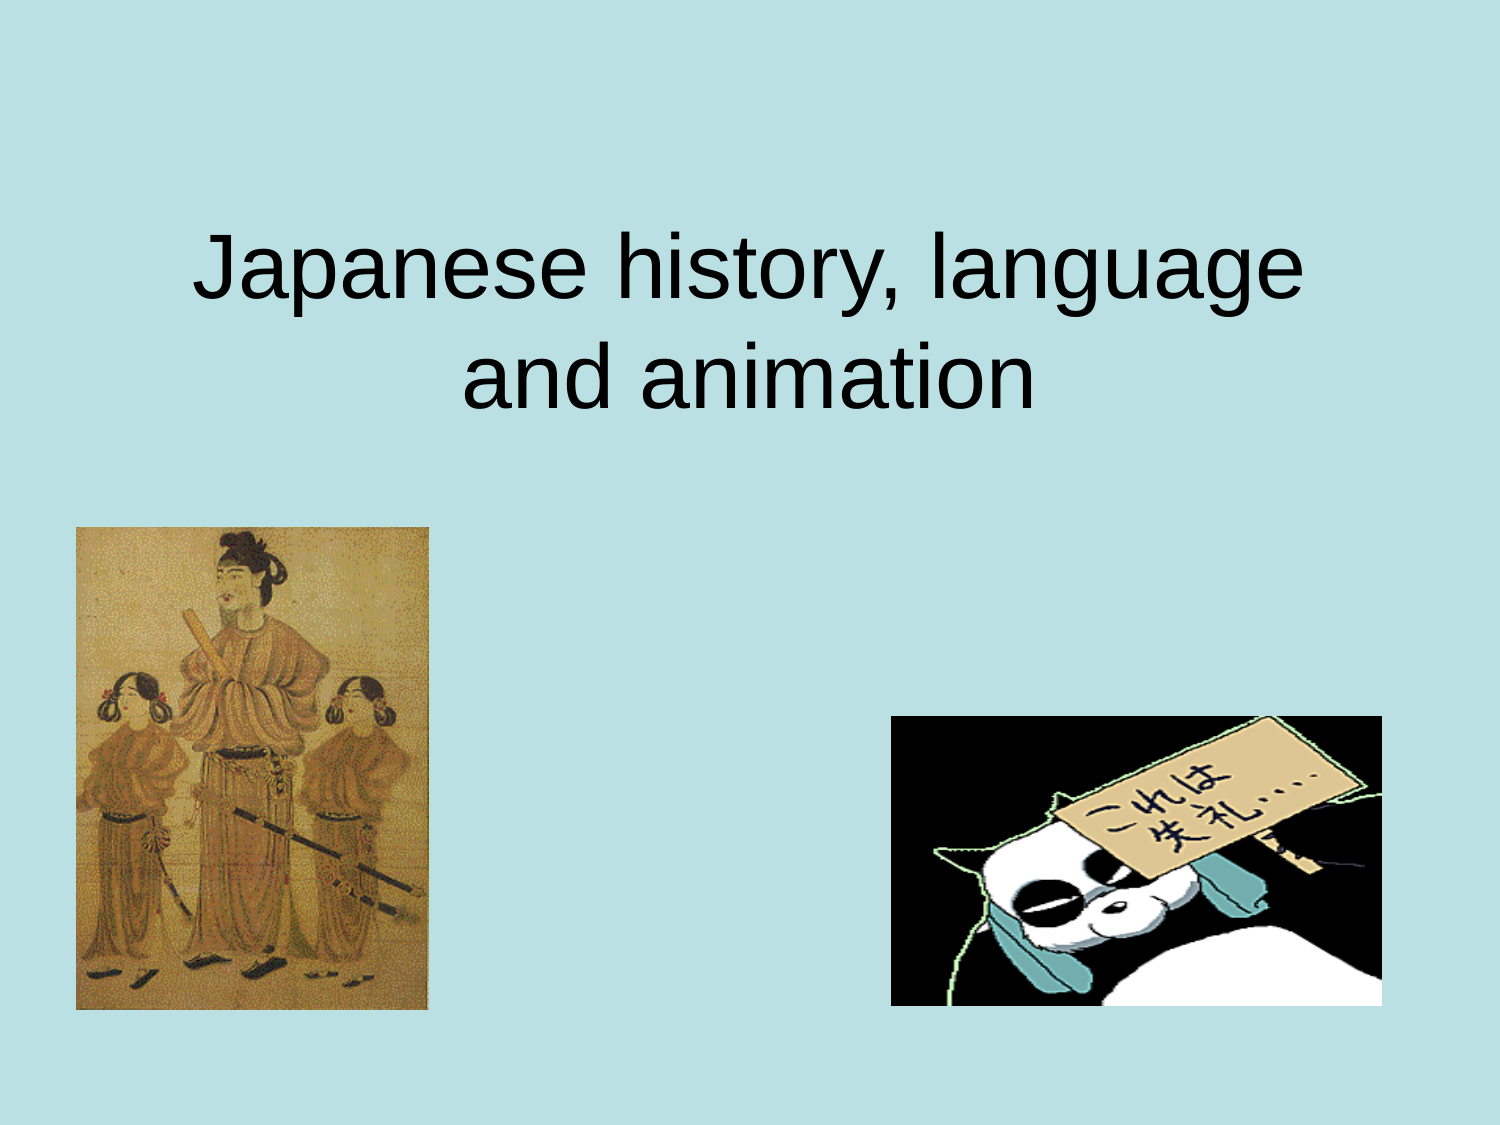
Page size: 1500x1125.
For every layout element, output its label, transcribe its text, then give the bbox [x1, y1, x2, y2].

picture [76, 527, 429, 1010]
title Japanese history, language and animation [112, 196, 1388, 438]
picture [891, 716, 1382, 1006]
